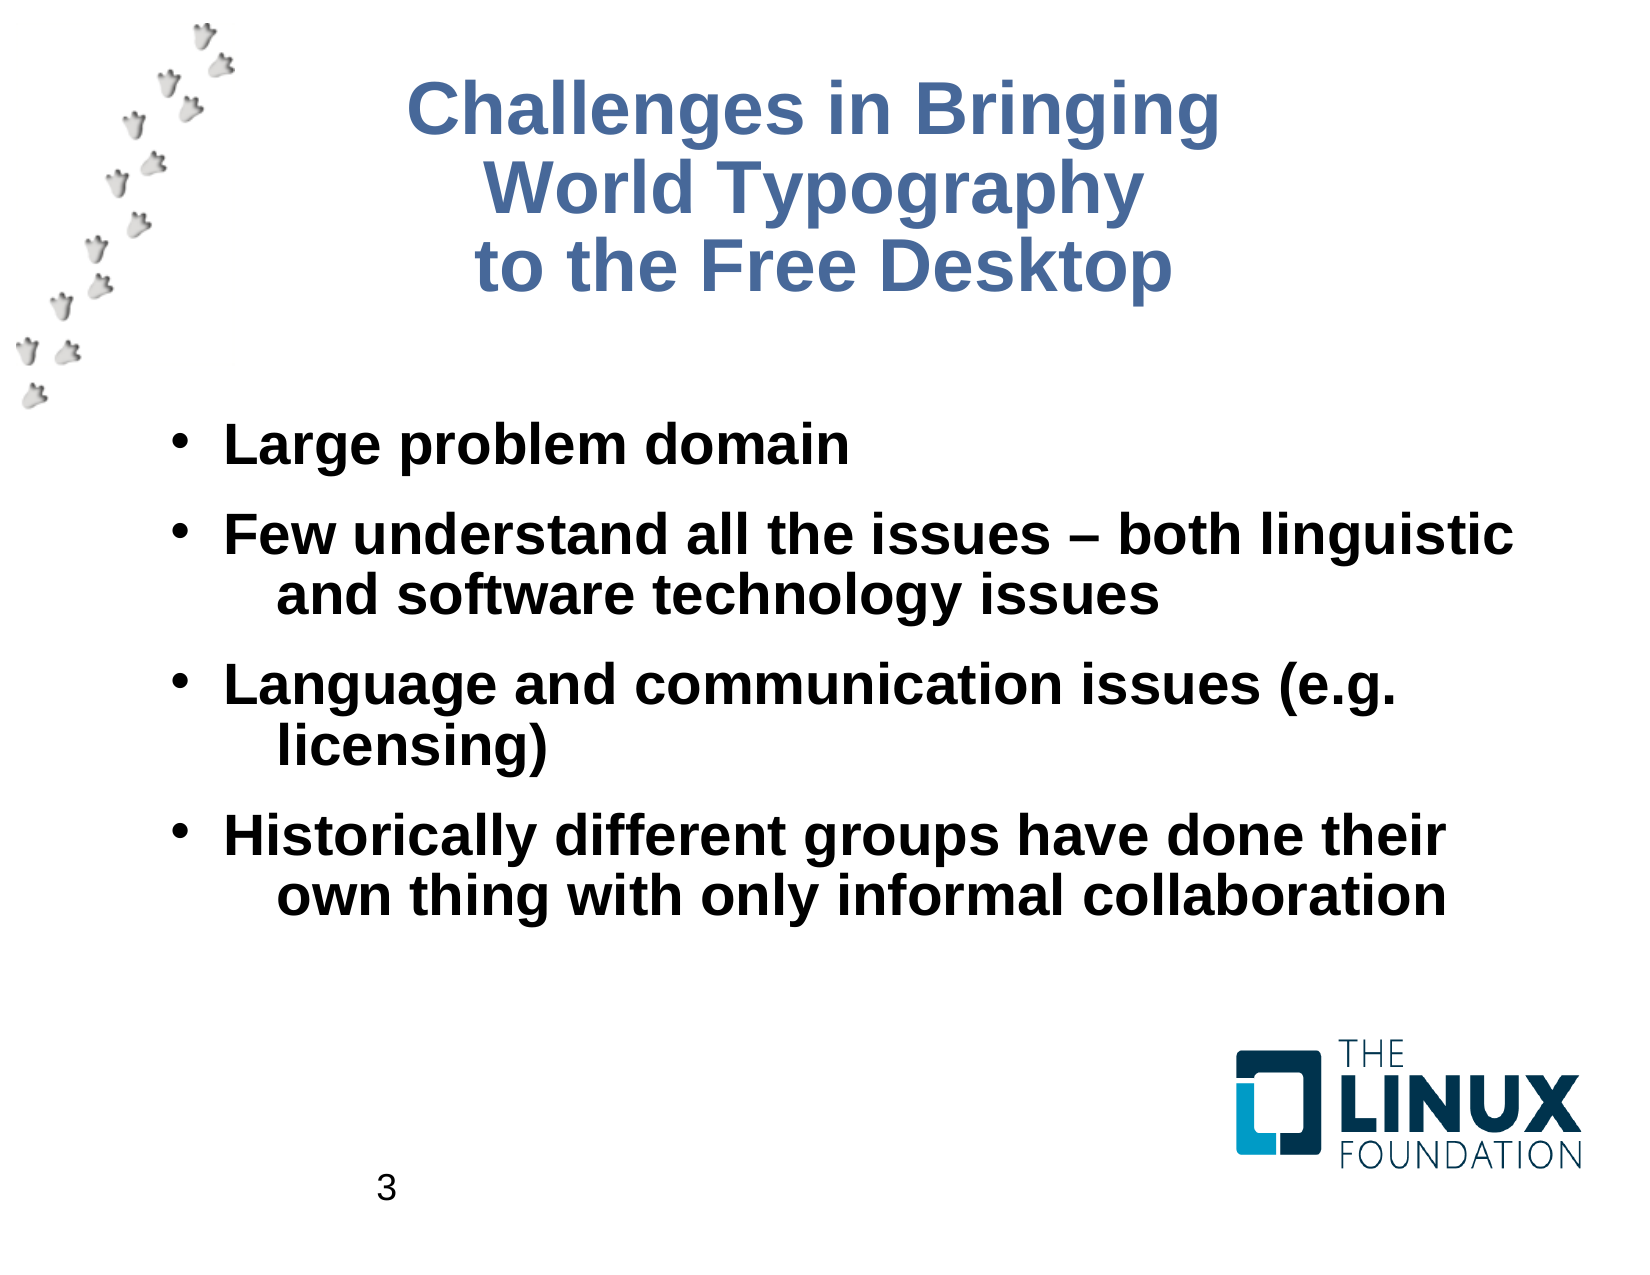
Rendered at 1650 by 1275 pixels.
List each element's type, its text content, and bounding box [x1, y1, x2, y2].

title Challenges in Bringing World Typography to the Free Desktop [135, 69, 1515, 310]
picture [1216, 1012, 1613, 1200]
picture [16, 23, 235, 430]
list Large problem domain Few understand all the issues – both linguistic and software technology issues Language and communication issues (e.g. licensing) Historically different groups have done their own thing with only informal collaboration [135, 416, 1538, 942]
